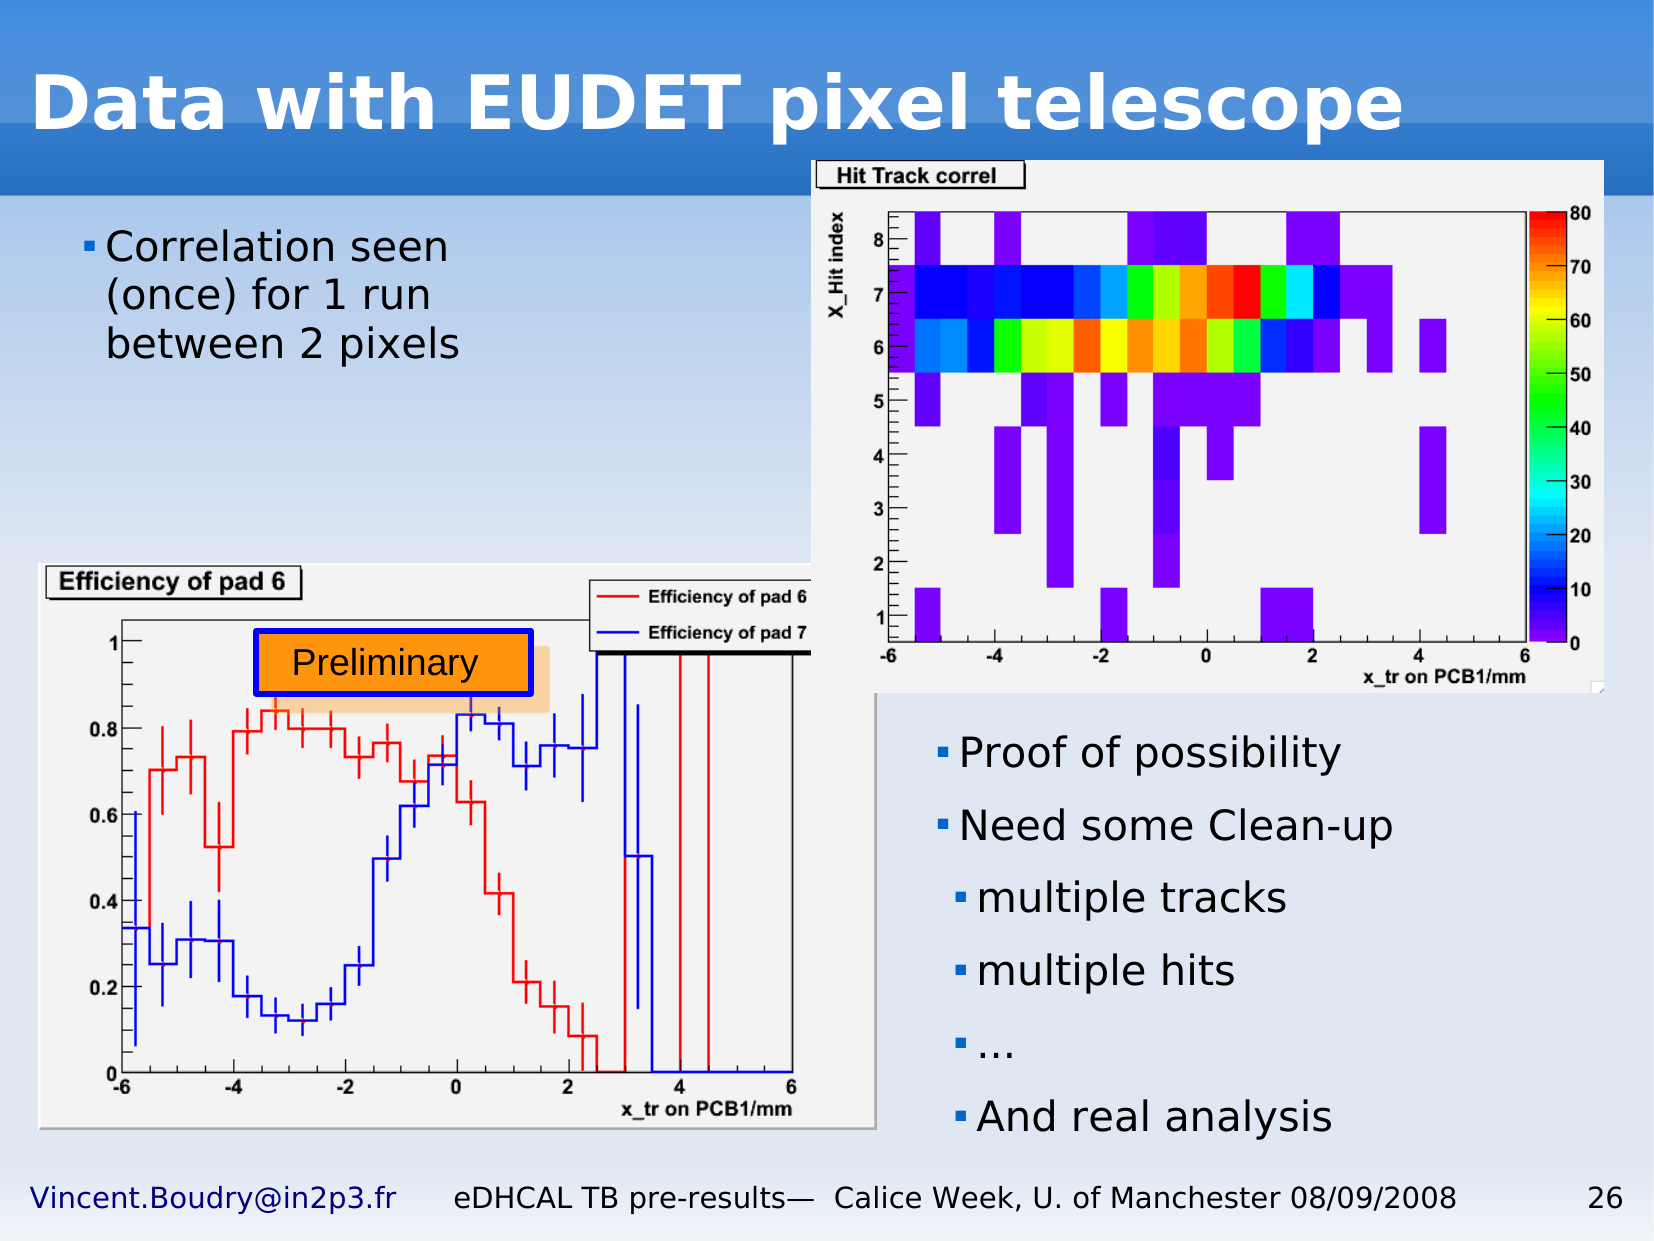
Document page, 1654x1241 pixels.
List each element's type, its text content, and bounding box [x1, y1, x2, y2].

picture [0, 0, 1654, 1241]
list Correlation seen (once) for 1 run between 2 pixels [66, 222, 589, 524]
title Data with EUDET pixel telescope [29, 0, 1654, 207]
text_box Preliminary [256, 630, 531, 694]
text_box Proof of possibility Need some Clean-up multiple tracks multiple hits ... And real analysis [902, 728, 1574, 1142]
